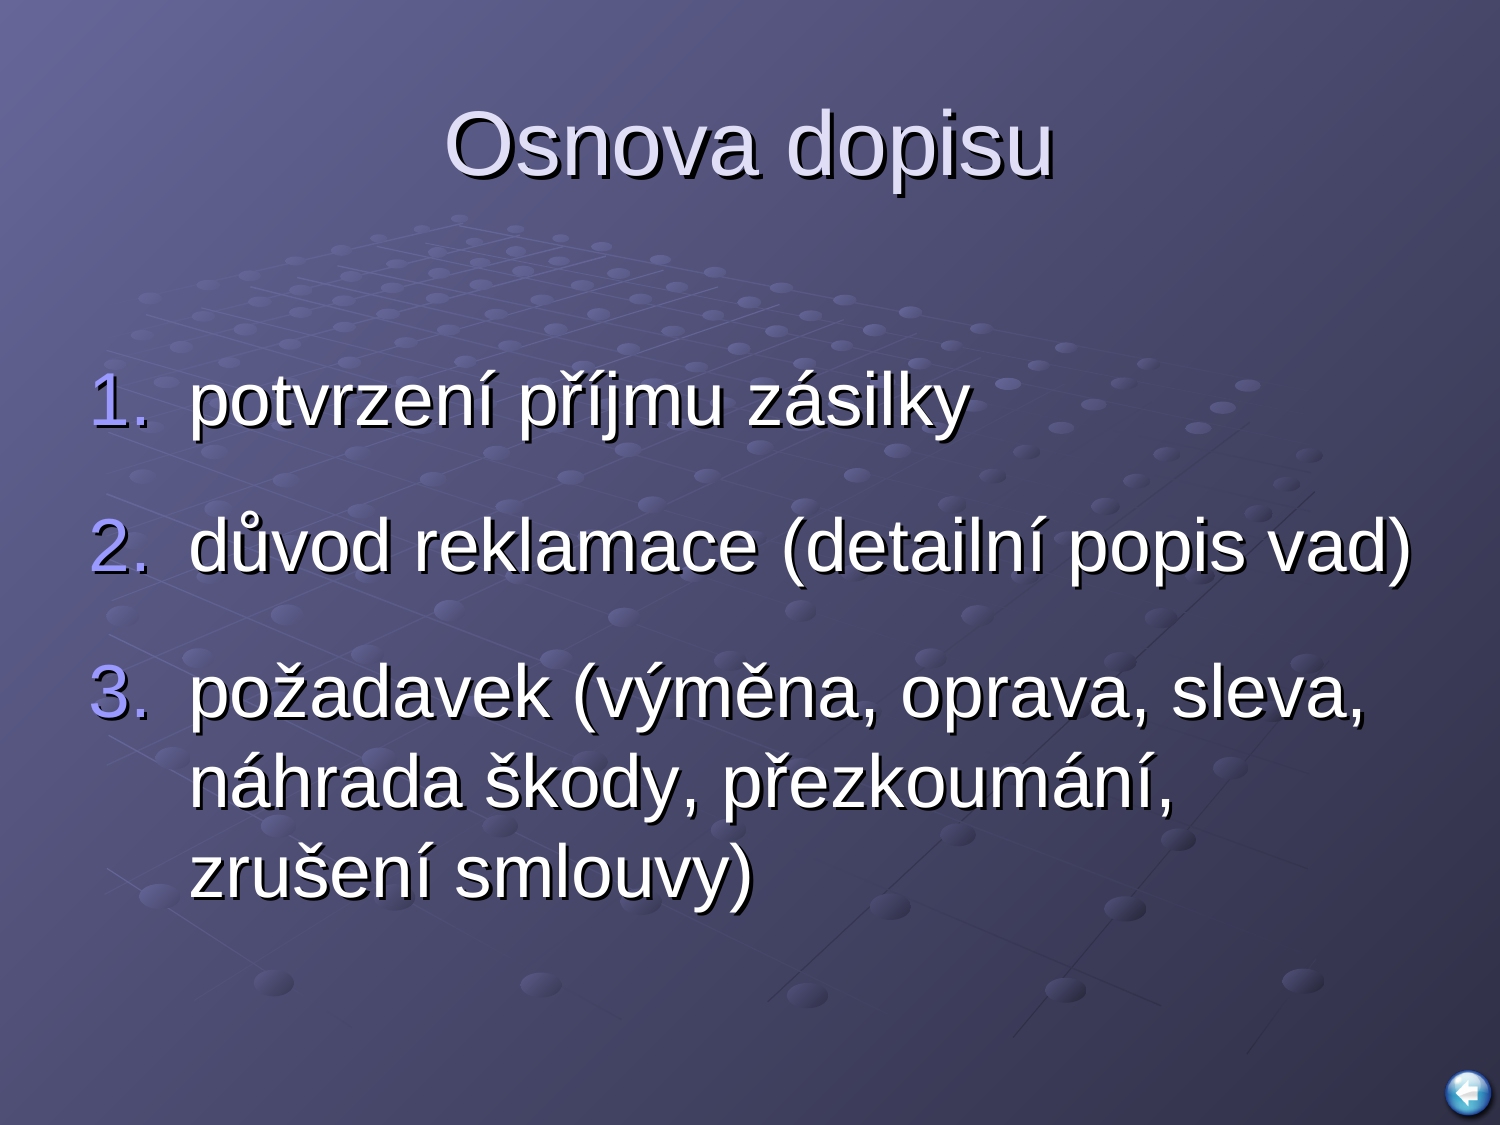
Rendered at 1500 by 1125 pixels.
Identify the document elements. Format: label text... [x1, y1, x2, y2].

picture [1435, 1060, 1500, 1125]
title Osnova dopisu [75, 28, 1426, 250]
list potvrzení příjmu zásilky důvod reklamace (detailní popis vad)‏ požadavek (výměna, oprava, sleva, náhrada škody, přezkoumání, zrušení smlouvy)‏ [88, 349, 1424, 1084]
